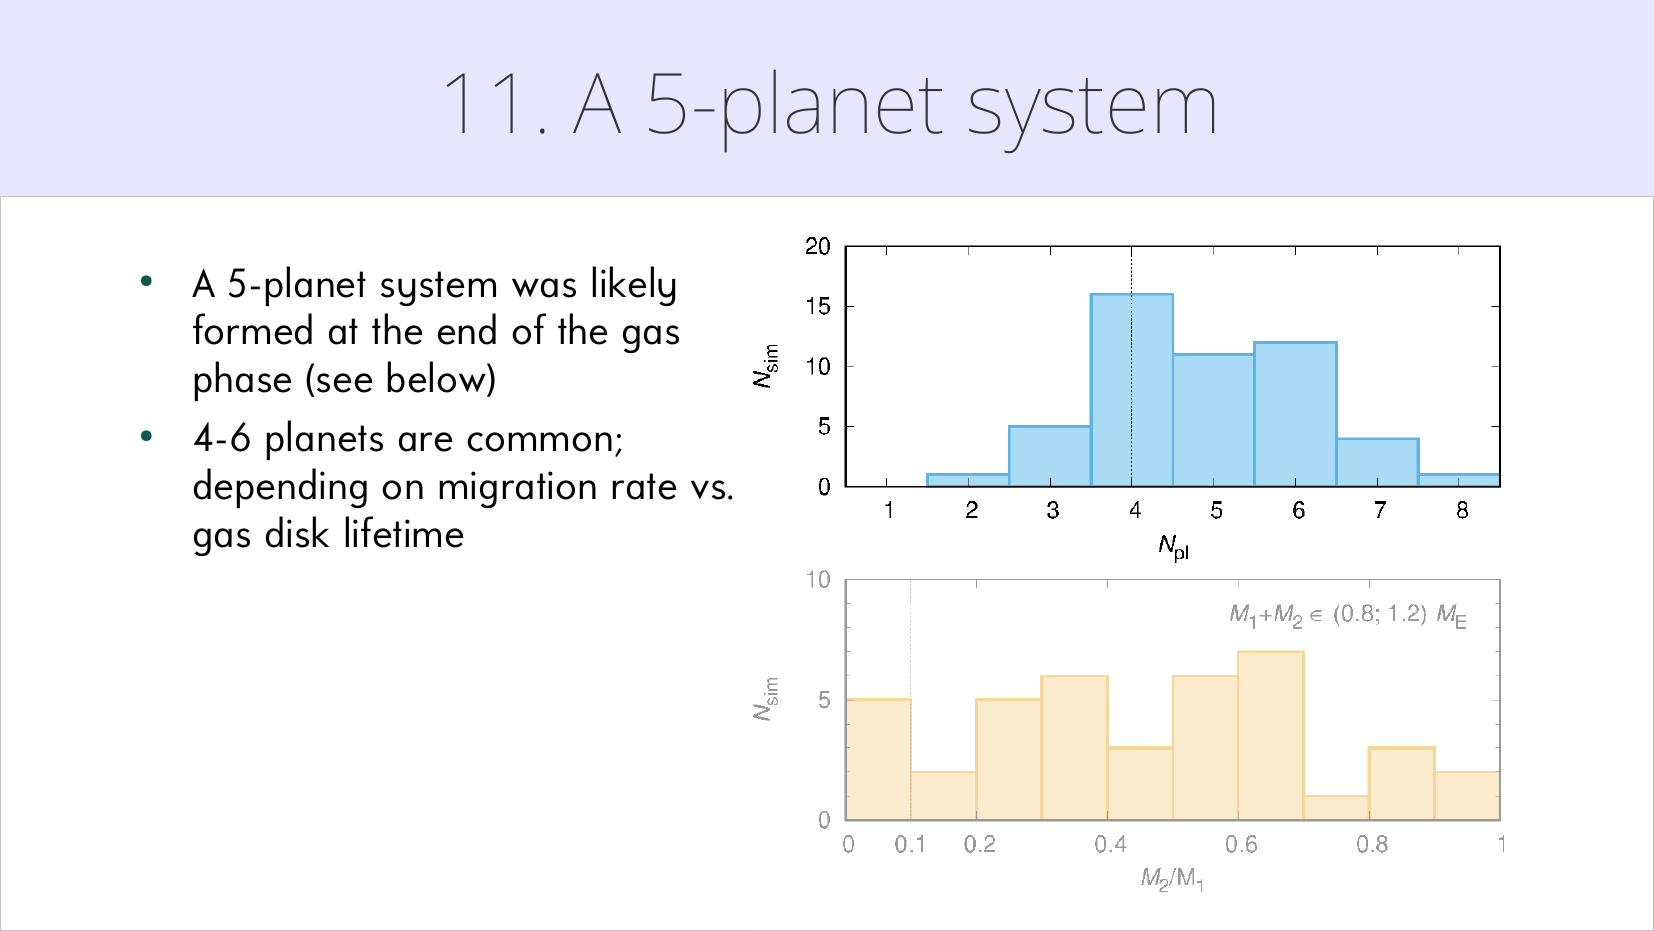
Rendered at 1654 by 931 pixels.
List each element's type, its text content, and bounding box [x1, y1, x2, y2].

list A 5-planet system was likely formed at the end of the gas phase (see below) 4-6 planets are common; depending on migration rate vs. gas disk lifetime [121, 258, 753, 798]
picture [753, 237, 1504, 570]
title 11. A 5-planet system [124, 23, 1537, 179]
text_box [753, 570, 1650, 931]
